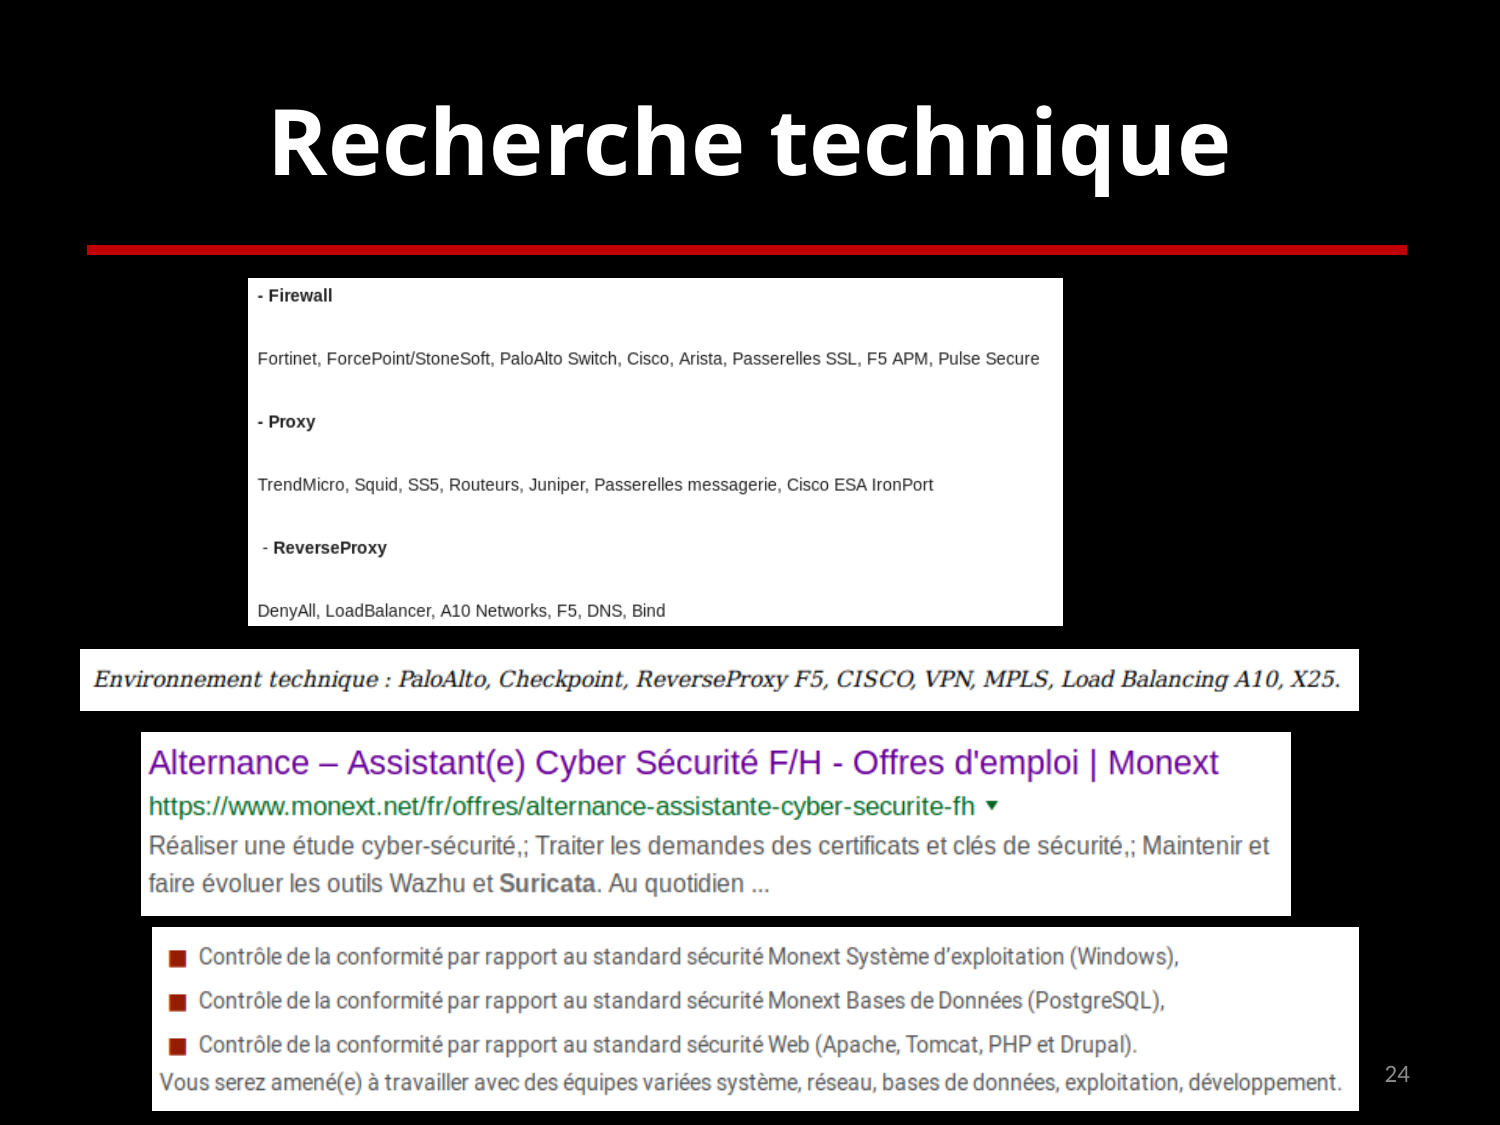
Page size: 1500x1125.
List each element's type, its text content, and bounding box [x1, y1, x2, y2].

slide_number <numéro> [1359, 1042, 1425, 1103]
picture [80, 649, 1359, 711]
title Recherche technique [75, 45, 1425, 233]
picture [141, 732, 1291, 916]
picture [248, 278, 1063, 626]
picture [152, 927, 1359, 1111]
